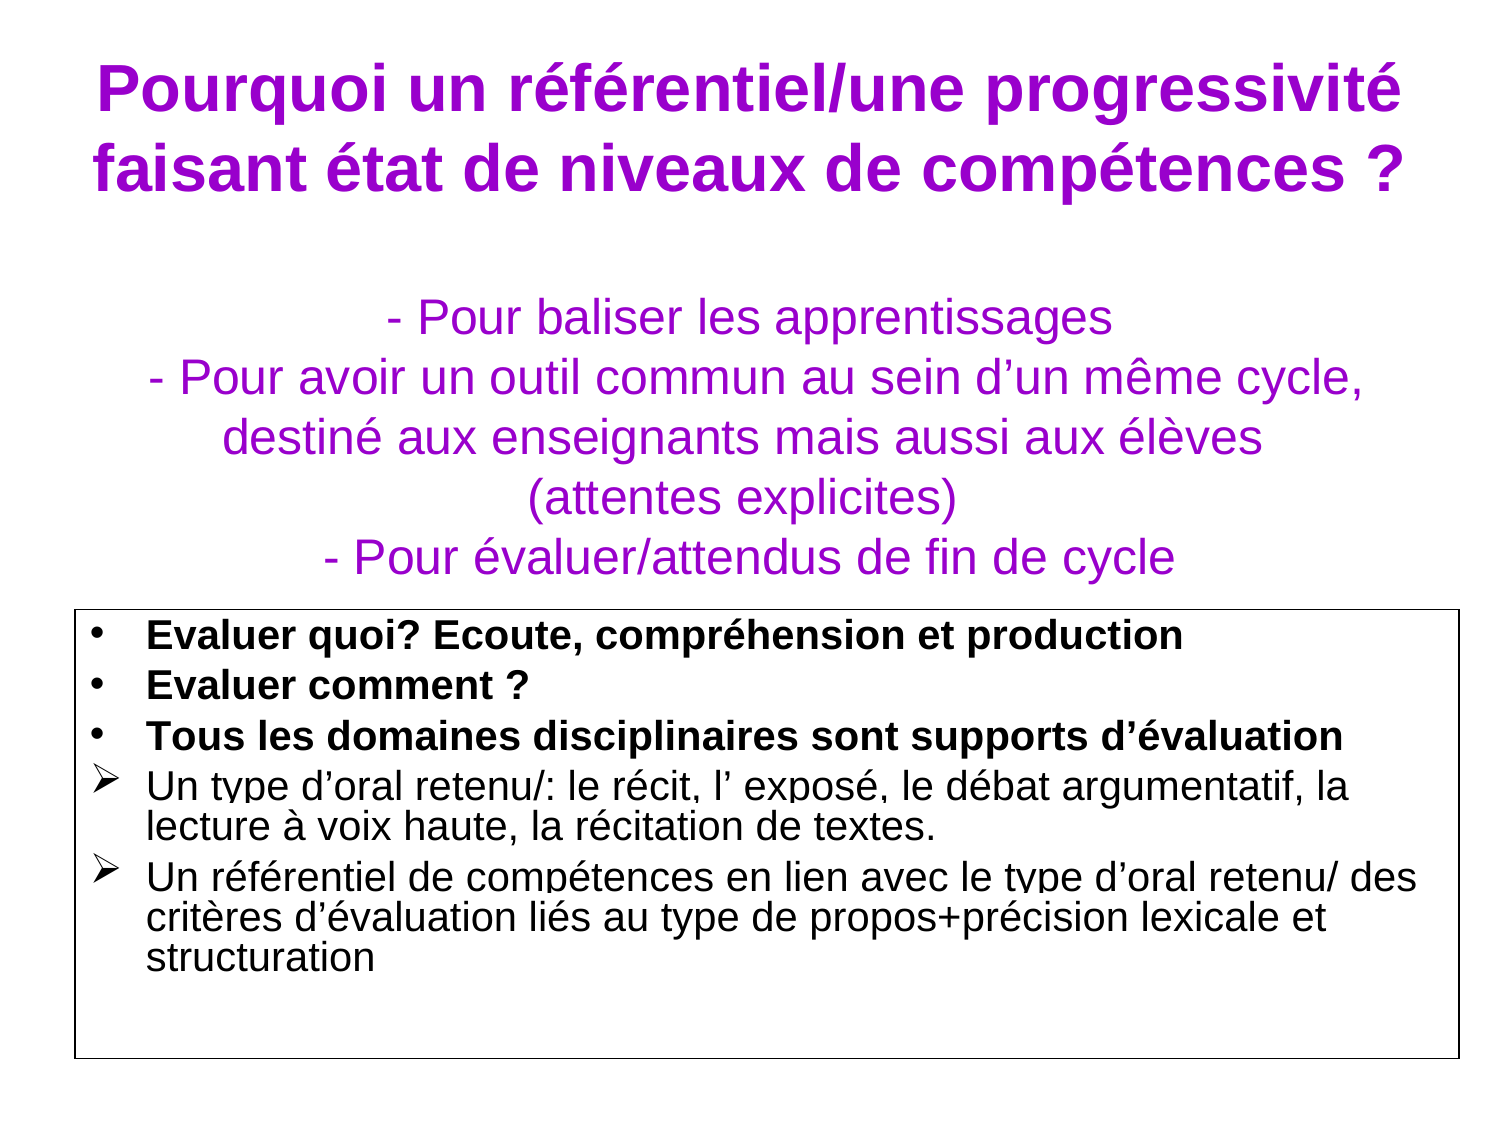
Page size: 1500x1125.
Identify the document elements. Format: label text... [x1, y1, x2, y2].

list Evaluer quoi? Ecoute, compréhension et production Evaluer comment ? Tous les domaines disciplinaires sont supports d’évaluation Un type d’oral retenu/: le récit, l’ exposé, le débat argumentatif, la lecture à voix haute, la récitation de textes. Un référentiel de compétences en lien avec le type d’oral retenu/ des critères d’évaluation liés au type de propos+précision lexicale et structuration [74, 609, 1459, 1059]
title Pourquoi un référentiel/une progressivité faisant état de niveaux de compétences ? - Pour baliser les apprentissages - Pour avoir un outil commun au sein d’un même cycle, destiné aux enseignants mais aussi aux élèves (attentes explicites) - Pour évaluer/attendus de fin de cycle [75, 45, 1426, 185]
